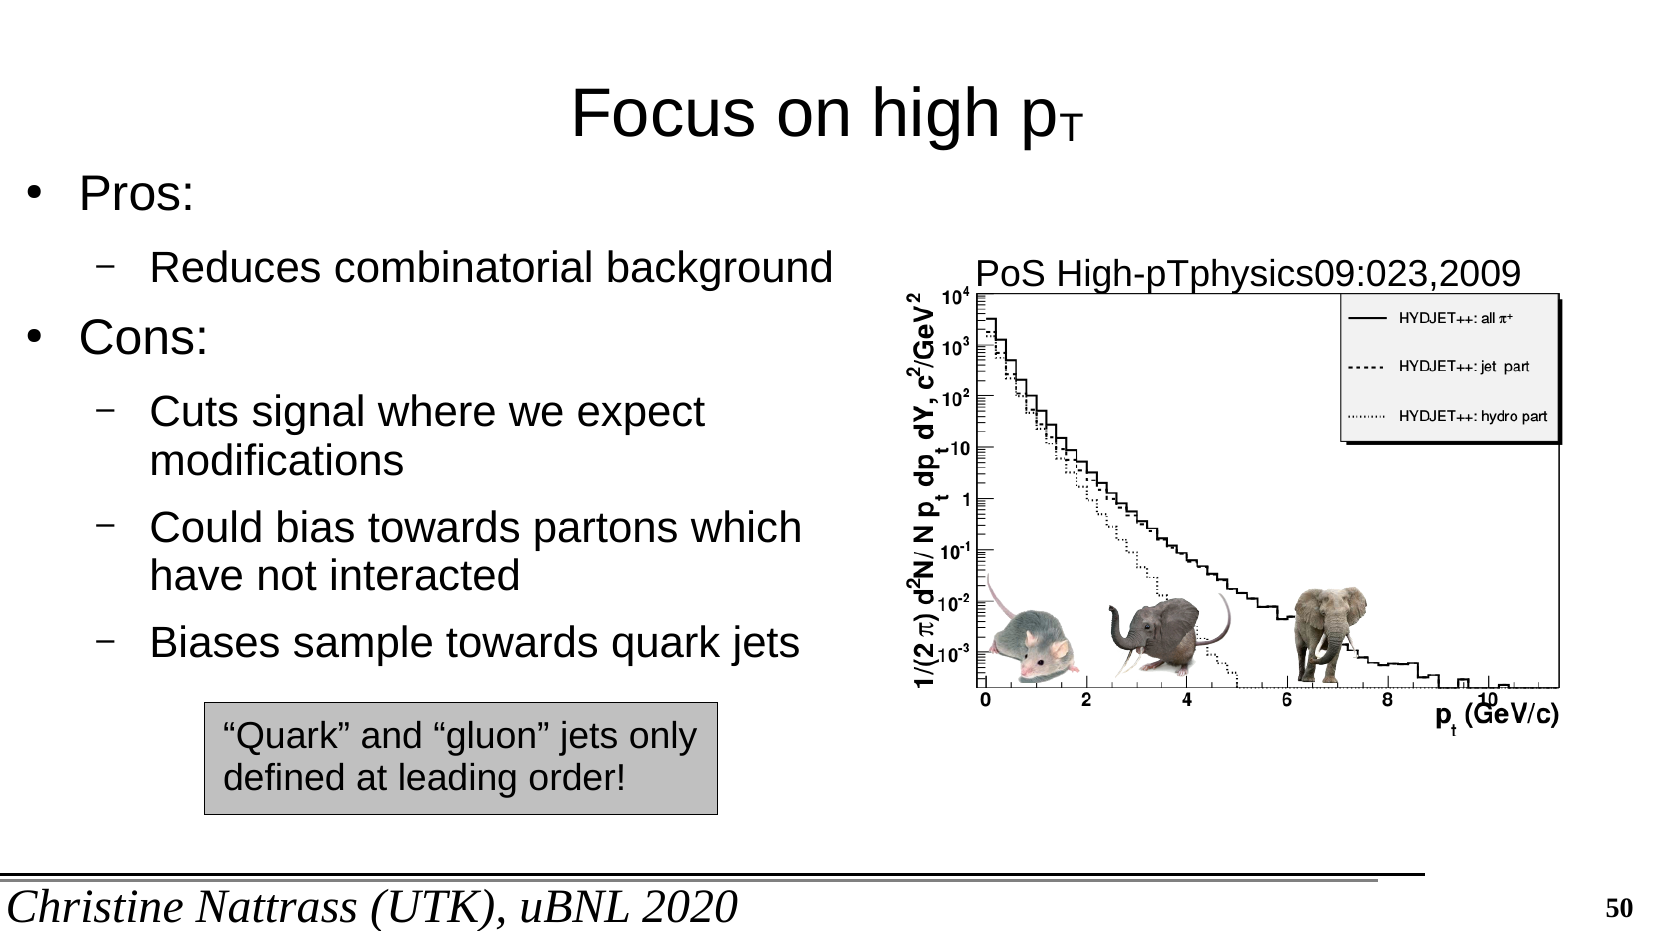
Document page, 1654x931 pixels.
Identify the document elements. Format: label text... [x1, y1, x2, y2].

text_box PoS High-pTphysics09:023,2009 [960, 245, 1594, 312]
picture [906, 285, 1563, 736]
title Focus on high pT [82, 49, 1571, 177]
text_box “Quark” and “gluon” jets only defined at leading order! [208, 707, 716, 807]
text_box [204, 702, 718, 815]
list Pros: Reduces combinatorial background Cons: Cuts signal where we expect modifications Could bias towards partons which have not interacted Biases sample towards quark jets [7, 165, 855, 737]
